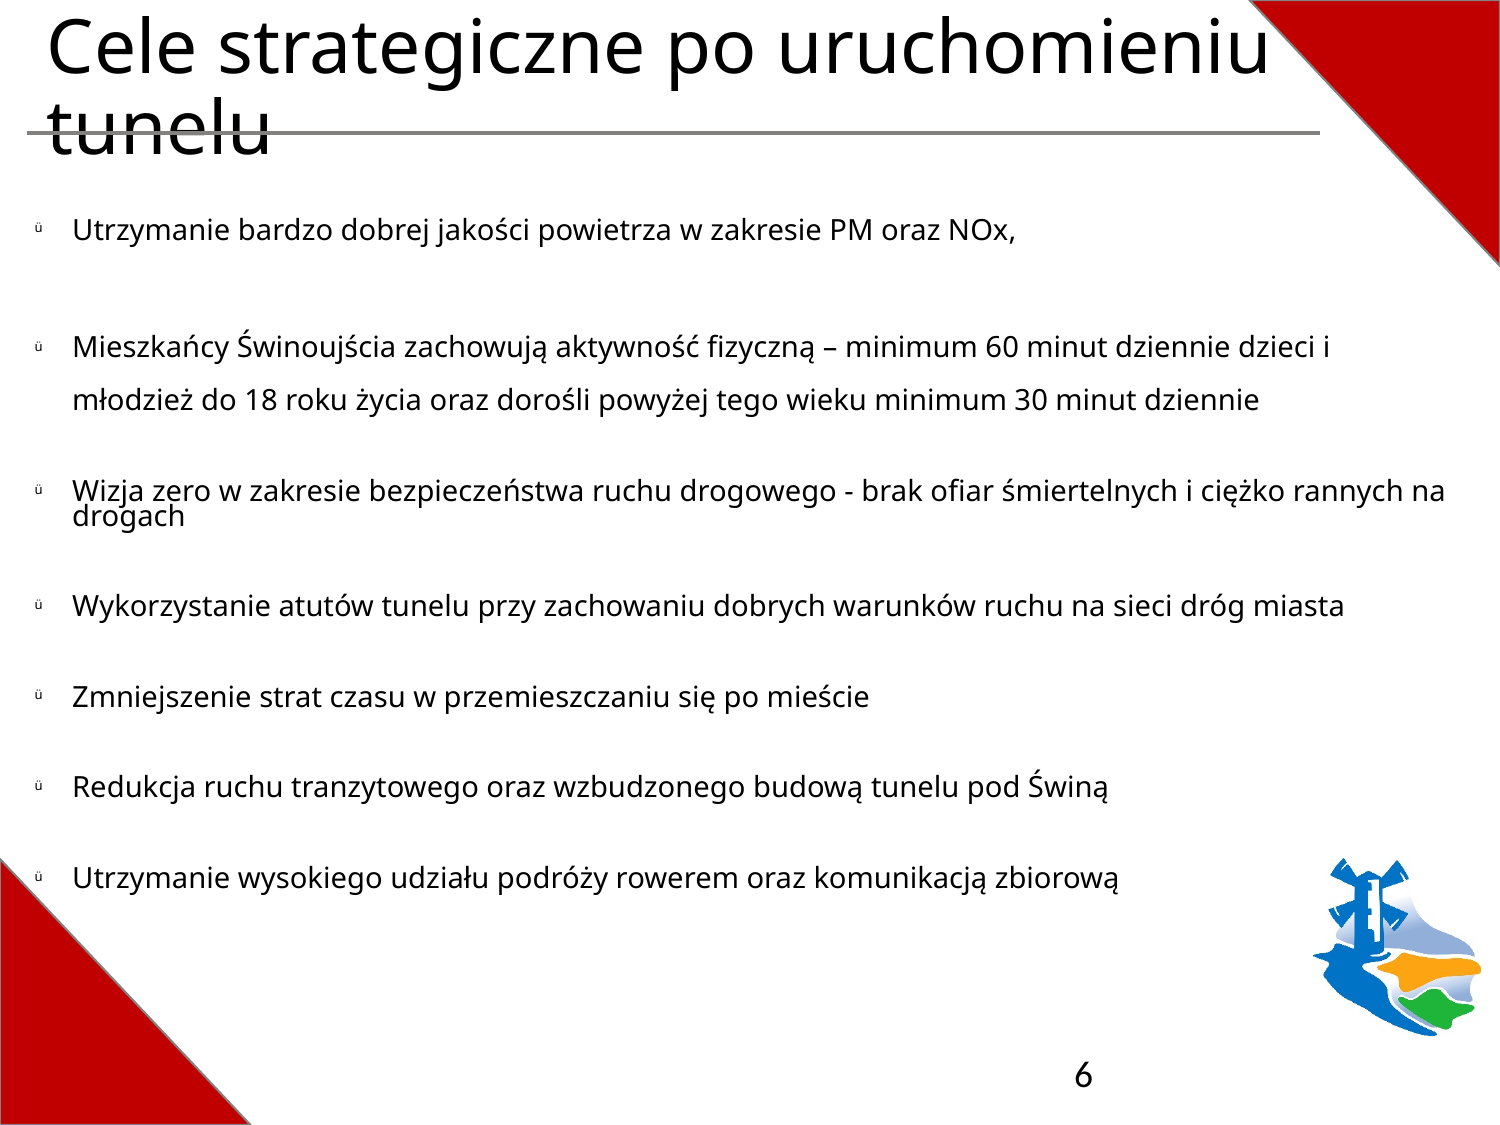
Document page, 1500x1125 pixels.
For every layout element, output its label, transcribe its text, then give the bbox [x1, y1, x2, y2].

slide_number 25 [1059, 1042, 1397, 1103]
text_box Utrzymanie bardzo dobrej jakości powietrza w zakresie PM oraz NOx, Mieszkańcy Świnoujścia zachowują aktywność fizyczną – minimum 60 minut dziennie dzieci i młodzież do 18 roku życia oraz dorośli powyżej tego wieku minimum 30 minut dziennie Wizja zero w zakresie bezpieczeństwa ruchu drogowego - brak ofiar śmiertelnych i ciężko rannych na drogach Wykorzystanie atutów tunelu przy zachowaniu dobrych warunków ruchu na sieci dróg miasta Zmniejszenie strat czasu w przemieszczaniu się po mieście Redukcja ruchu tranzytowego oraz wzbudzonego budową tunelu pod Świną Utrzymanie wysokiego udziału podróży rowerem oraz komunikacją zbiorową [19, 213, 1473, 901]
text_box [0, 859, 251, 1125]
picture [1313, 858, 1481, 1036]
text_box Cele strategiczne po uruchomieniu tunelu [31, 0, 1328, 199]
text_box [1328, 0, 1500, 266]
